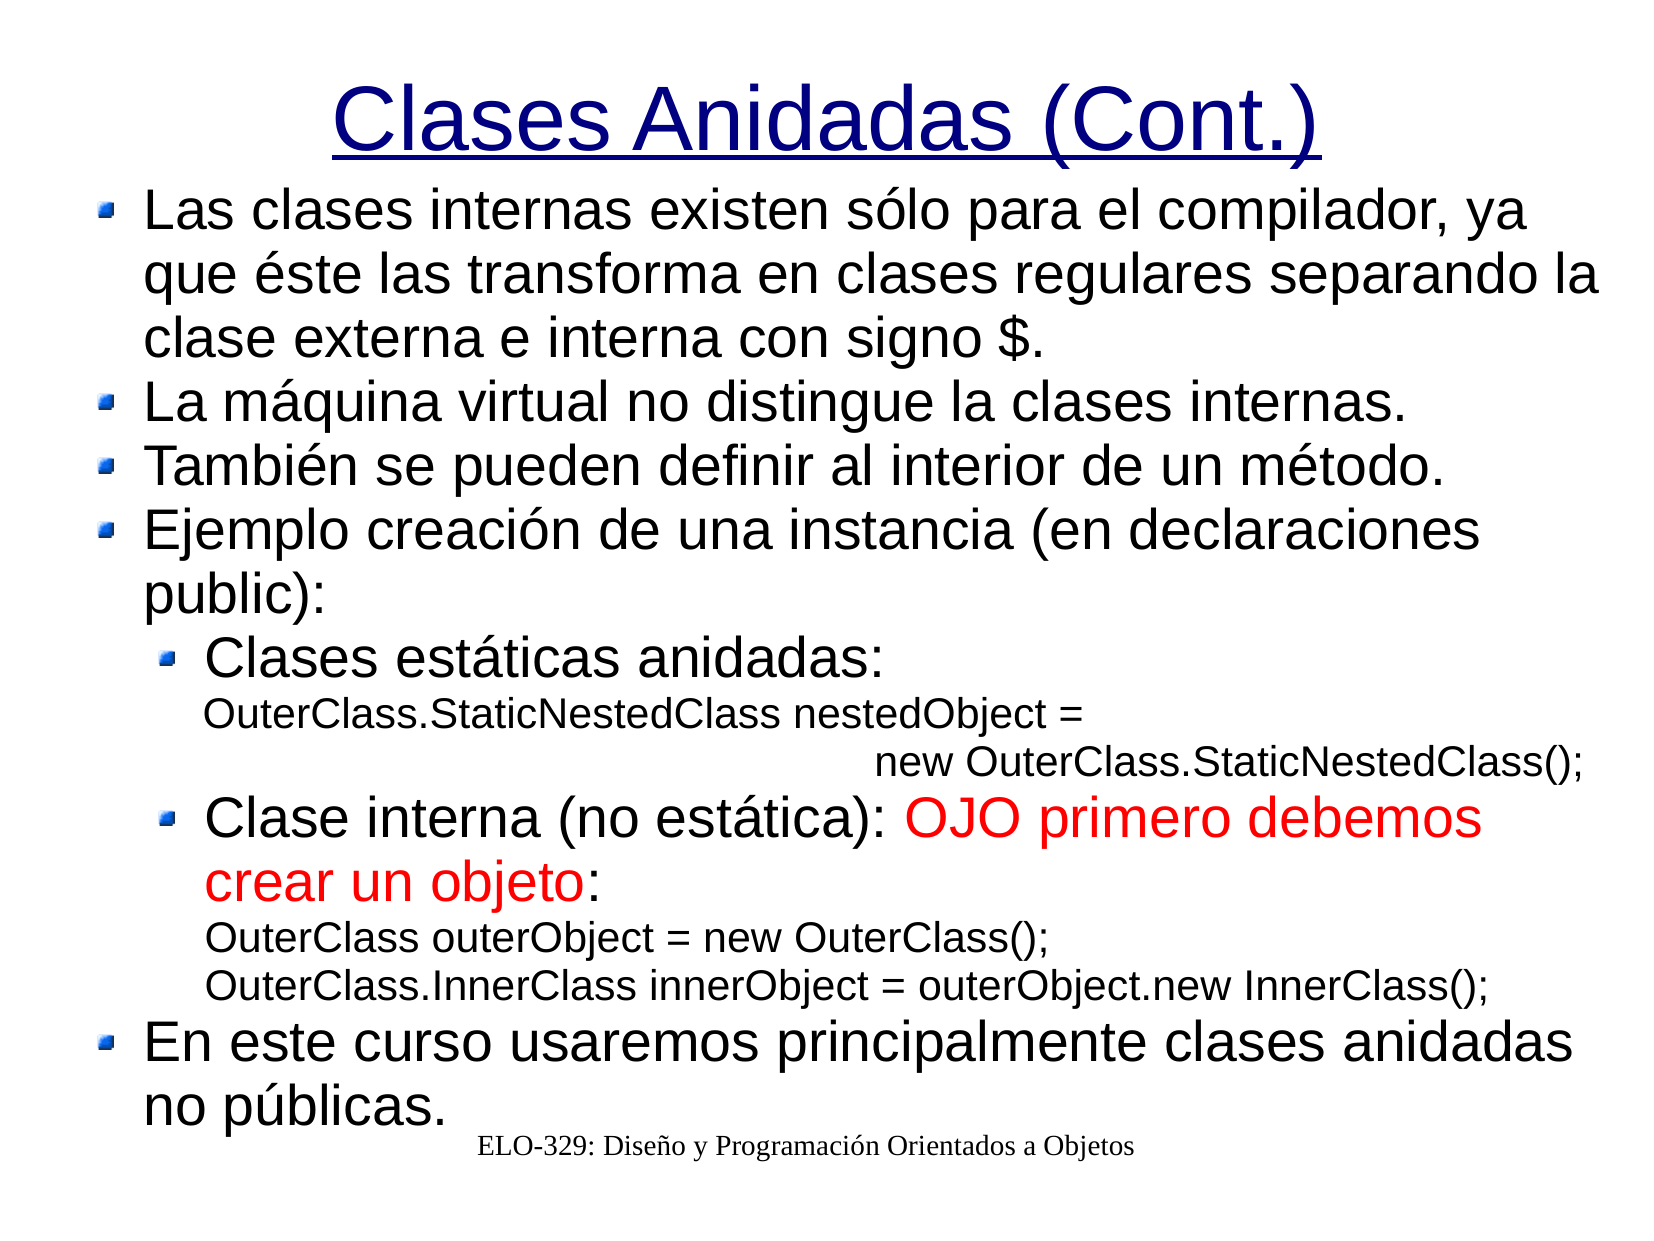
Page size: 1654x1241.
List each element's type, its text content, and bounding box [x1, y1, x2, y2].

list Las clases internas existen sólo para el compilador, ya que éste las transforma en clases regulares separando la clase externa e interna con signo $. La máquina virtual no distingue la clases internas. También se pueden definir al interior de un método. Ejemplo creación de una instancia (en declaraciones public): Clases estáticas anidadas: OuterClass.StaticNestedClass nestedObject = new OuterClass.StaticNestedClass(); Clase interna (no estática): OJO primero debemos crear un objeto: OuterClass outerObject = new OuterClass(); OuterClass.InnerClass innerObject = outerObject.new InnerClass(); En este curso usaremos principalmente clases anidadas no públicas. [82, 177, 1613, 1153]
title Clases Anidadas (Cont.)‏ [82, 49, 1571, 177]
